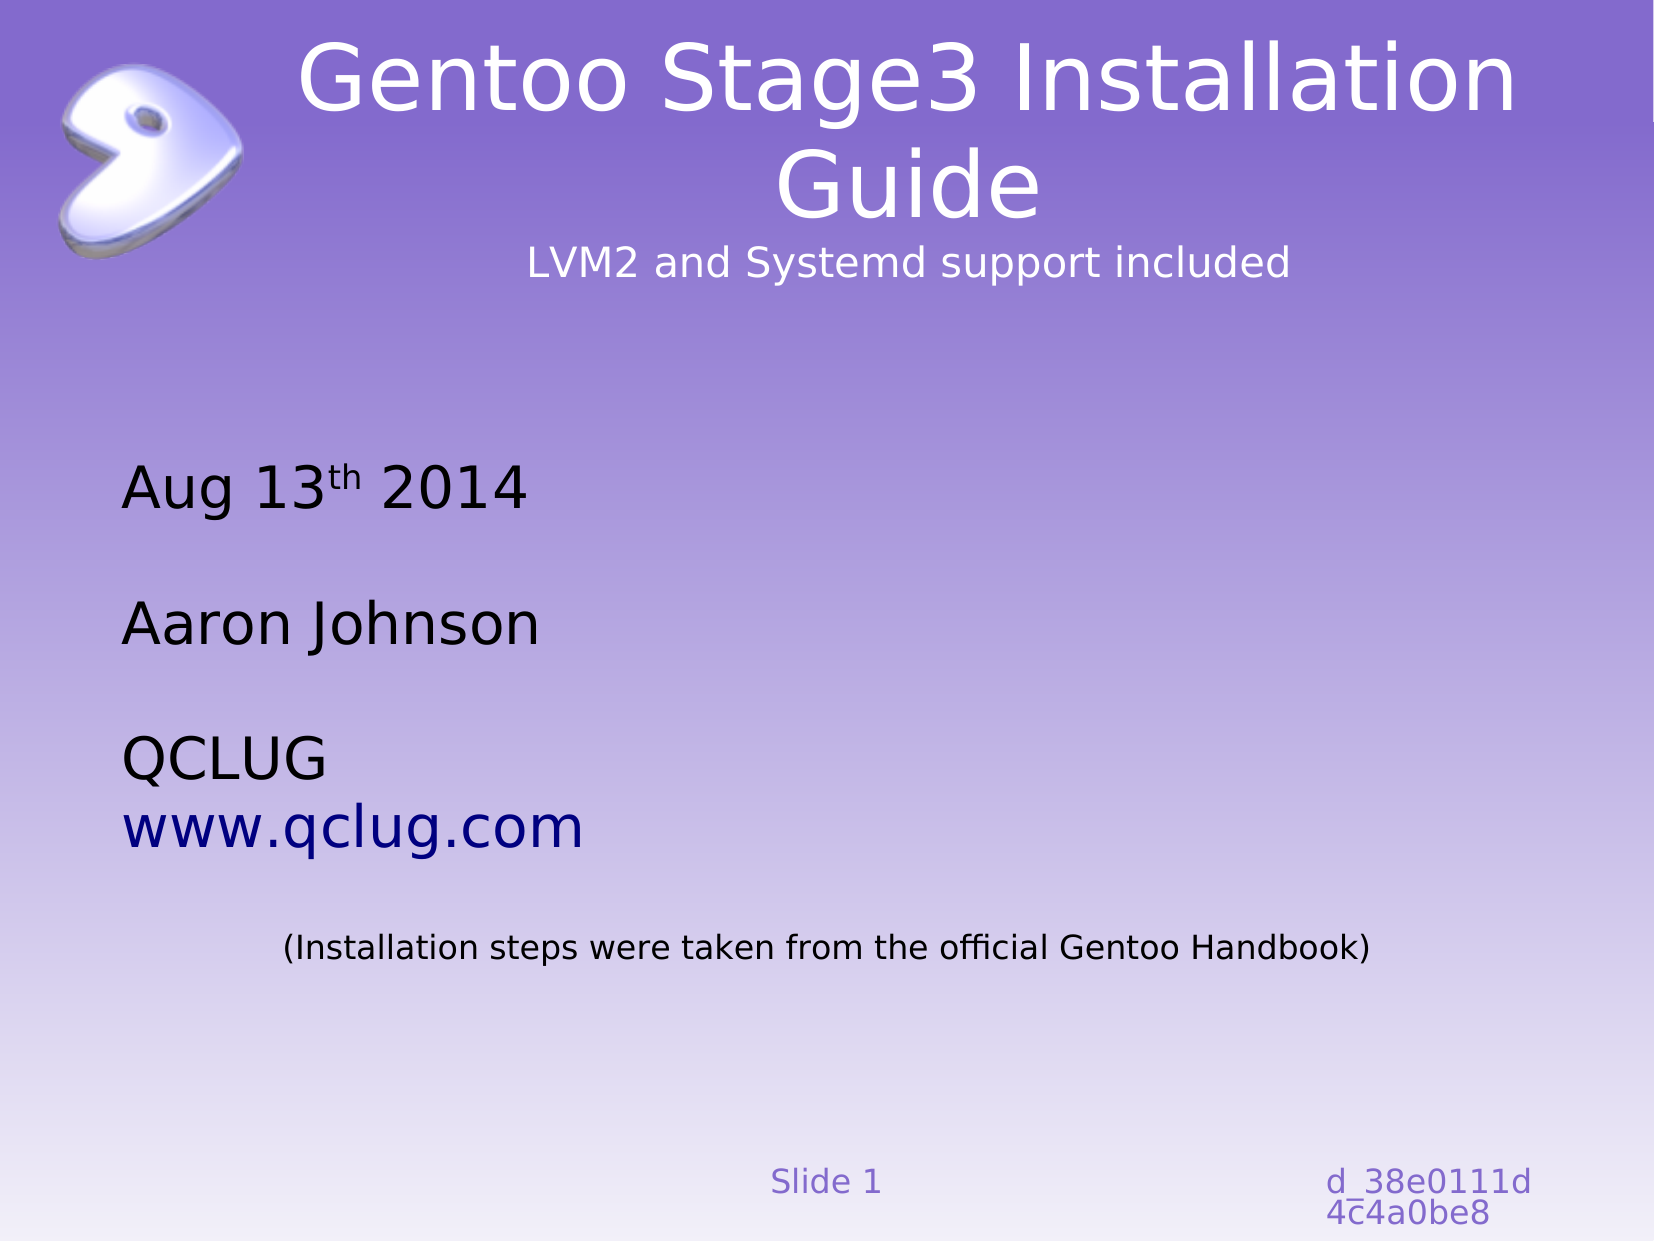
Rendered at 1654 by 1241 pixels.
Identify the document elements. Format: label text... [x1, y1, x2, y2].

picture [49, 61, 248, 266]
title Gentoo Stage3 Installation Guide LVM2 and Systemd support included [288, 24, 1531, 288]
subtitle Aug 13th 2014 Aaron Johnson QCLUG www.qclug.com (Installation steps were taken from the official Gentoo Handbook) [121, 296, 1534, 1127]
